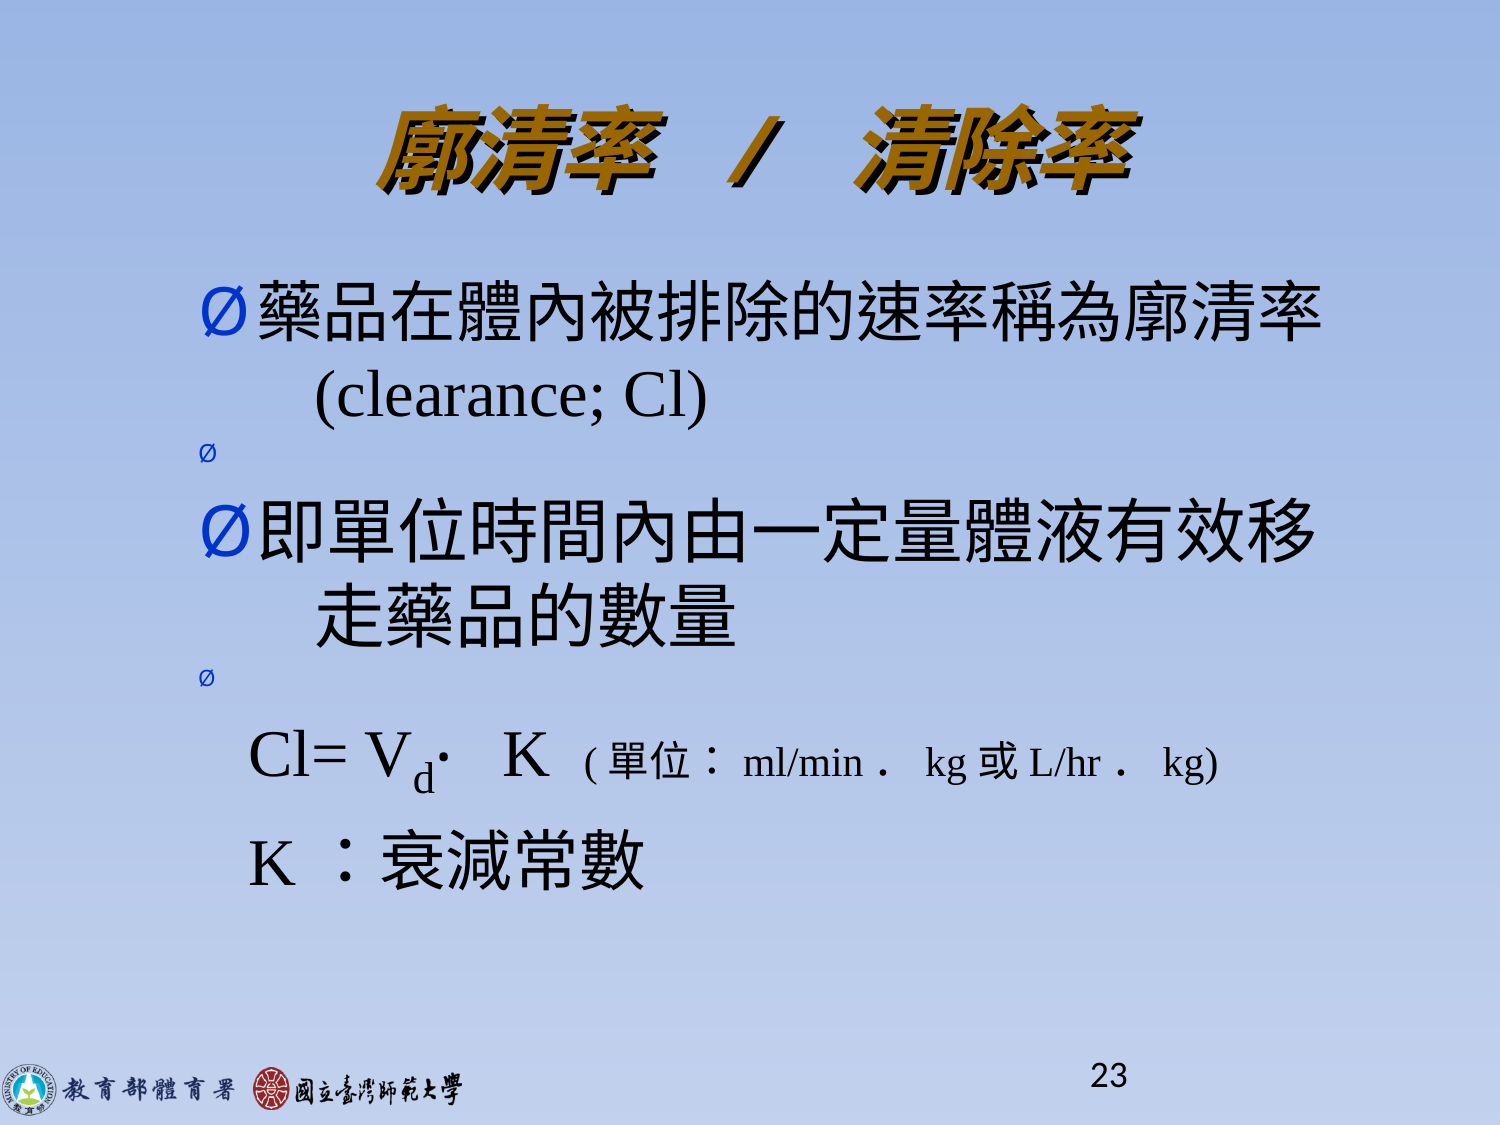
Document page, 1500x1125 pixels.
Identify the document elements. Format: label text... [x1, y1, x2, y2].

text_box [1074, 1042, 1426, 1103]
title 廓清率 / 清除率 [0, 78, 1500, 213]
text_box 藥品在體內被排除的速率稱為廓清率(clearance; Cl) 即單位時間內由一定量體液有效移走藥品的數量 Cl= Vd‧K (單位：ml/min．kg或L/hr．kg) K：衰減常數 [183, 262, 1400, 1094]
